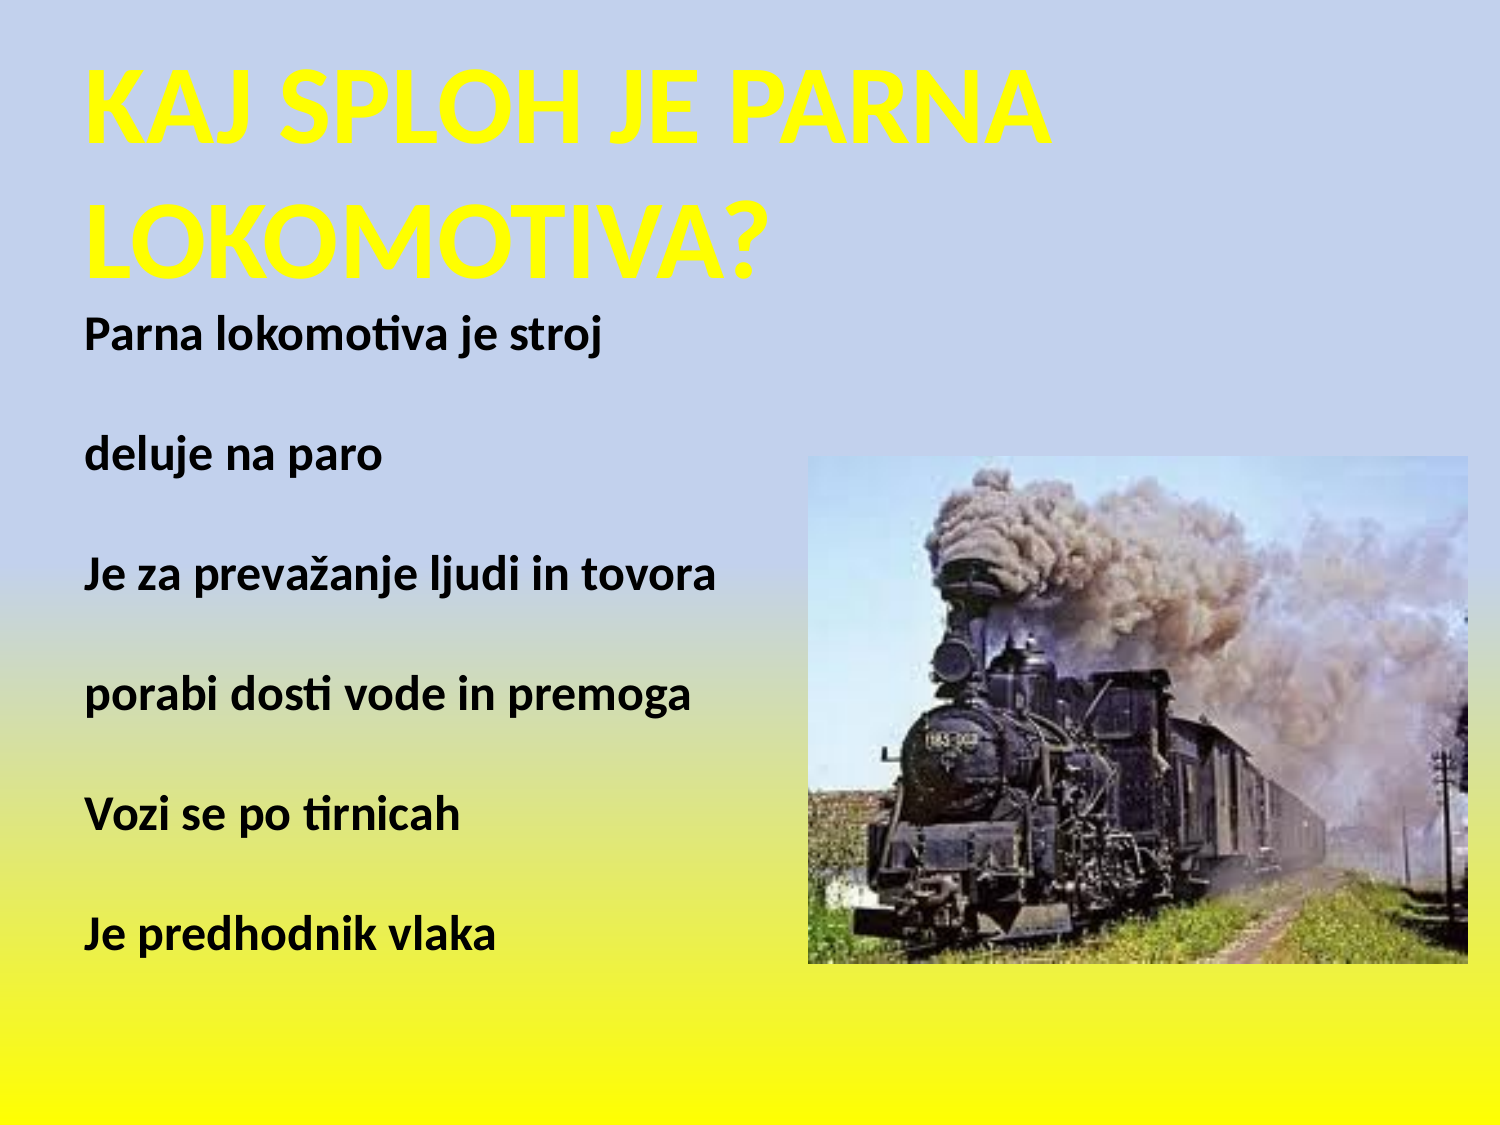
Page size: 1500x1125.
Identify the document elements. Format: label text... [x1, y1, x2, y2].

picture [808, 456, 1468, 965]
text_box KAJ SPLOH JE PARNA LOKOMOTIVA? Parna lokomotiva je stroj deluje na paro Je za prevažanje ljudi in tovora porabi dosti vode in premoga Vozi se po tirnicah Je predhodnik vlaka [70, 23, 1500, 969]
